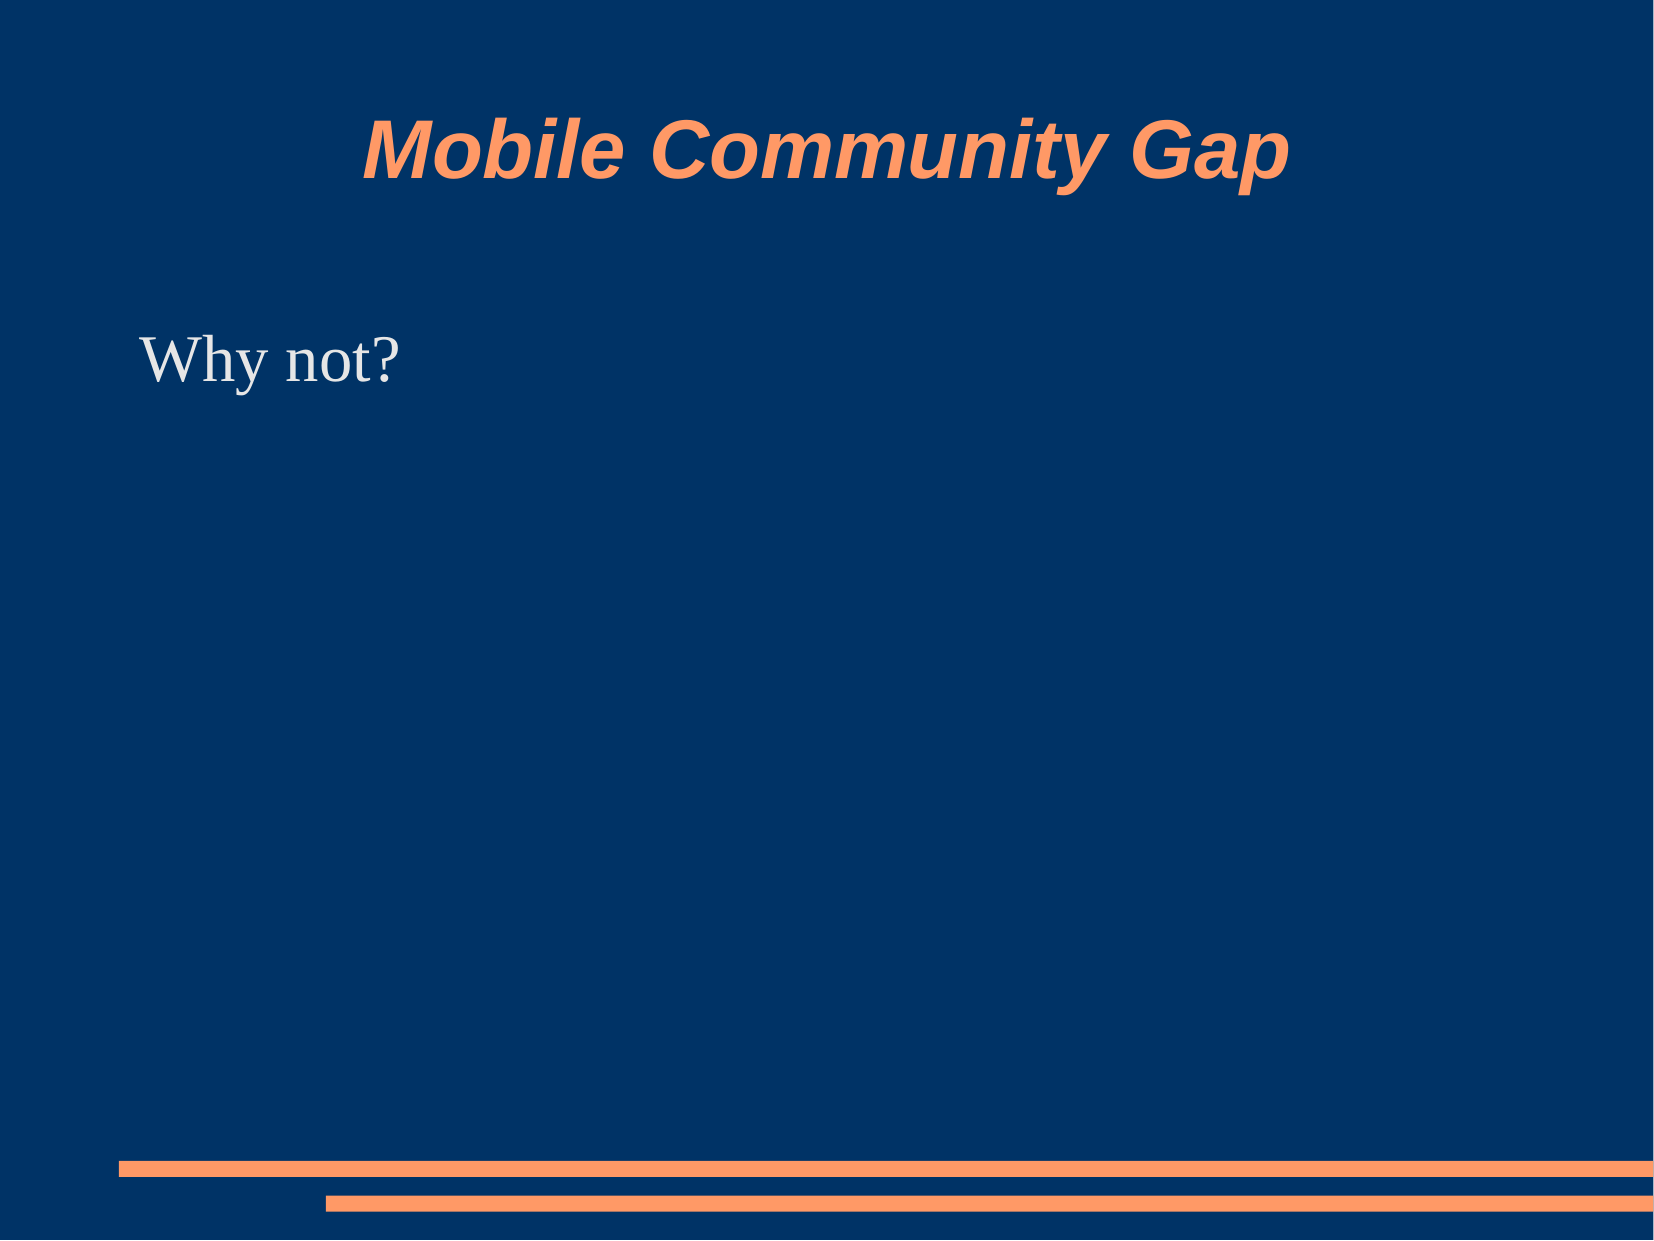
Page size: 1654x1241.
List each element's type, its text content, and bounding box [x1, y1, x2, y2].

list Why not? [121, 322, 1561, 1118]
title Mobile Community Gap [121, 53, 1534, 247]
